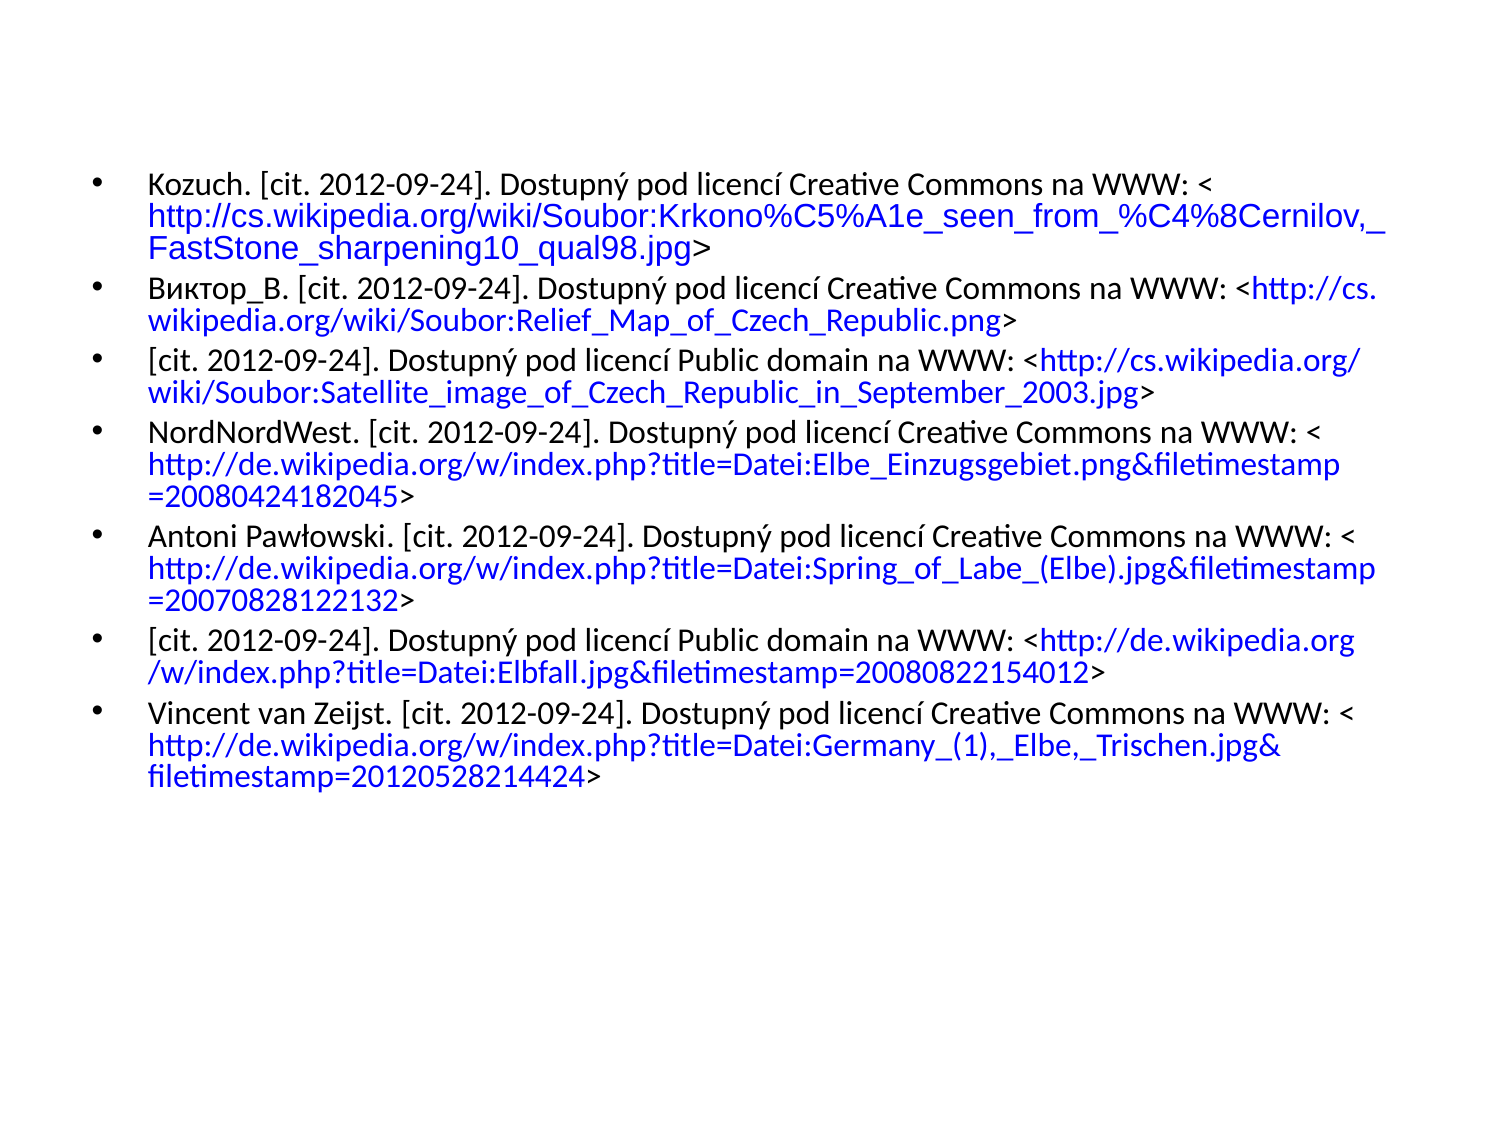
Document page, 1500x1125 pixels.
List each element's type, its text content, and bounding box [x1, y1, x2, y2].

list Kozuch. [cit. 2012-09-24]. Dostupný pod licencí Creative Commons na WWW: <http://cs.wikipedia.org/wiki/Soubor:Krkono%C5%A1e_seen_from_%C4%8Cernilov,_FastStone_sharpening10_qual98.jpg> Виктор_В. [cit. 2012-09-24]. Dostupný pod licencí Creative Commons na WWW: <http://cs.wikipedia.org/wiki/Soubor:Relief_Map_of_Czech_Republic.png> [cit. 2012-09-24]. Dostupný pod licencí Public domain na WWW: <http://cs.wikipedia.org/wiki/Soubor:Satellite_image_of_Czech_Republic_in_September_2003.jpg> NordNordWest. [cit. 2012-09-24]. Dostupný pod licencí Creative Commons na WWW: <http://de.wikipedia.org/w/index.php?title=Datei:Elbe_Einzugsgebiet.png&filetimestamp=20080424182045> Antoni Pawłowski. [cit. 2012-09-24]. Dostupný pod licencí Creative Commons na WWW: <http://de.wikipedia.org/w/index.php?title=Datei:Spring_of_Labe_(Elbe).jpg&filetimestamp=20070828122132> [cit. 2012-09-24]. Dostupný pod licencí Public domain na WWW: <http://de.wikipedia.org/w/index.php?title=Datei:Elbfall.jpg&filetimestamp=20080822154012> Vincent van Zeijst. [cit. 2012-09-24]. Dostupný pod licencí Creative Commons na WWW: <http://de.wikipedia.org/w/index.php?title=Datei:Germany_(1),_Elbe,_Trischen.jpg&filetimestamp=20120528214424> [76, 90, 1427, 1010]
